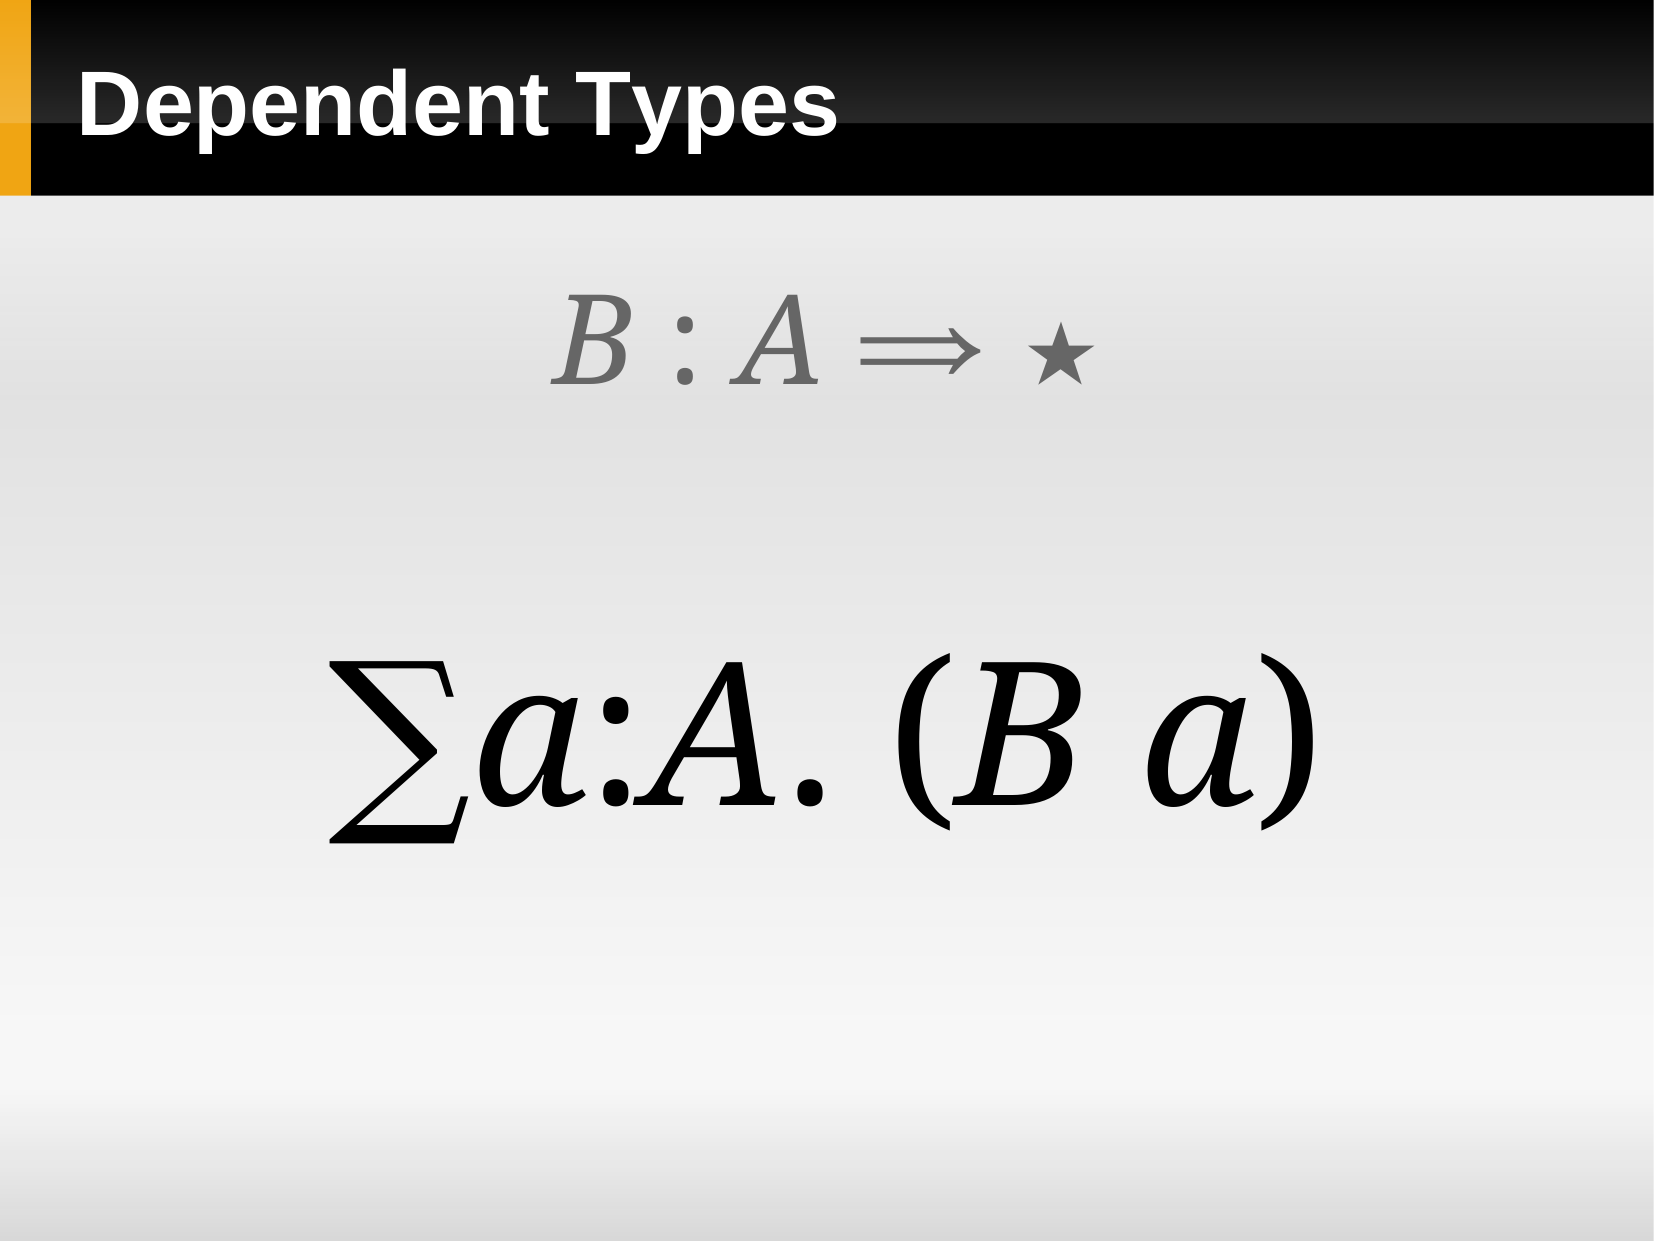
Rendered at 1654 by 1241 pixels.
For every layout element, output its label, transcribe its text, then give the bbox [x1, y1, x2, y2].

subtitle B : A ⇒ ★ ∑a:A. (B a) [82, 291, 1571, 1096]
title Dependent Types [76, 0, 1565, 208]
picture [0, 0, 1654, 1241]
